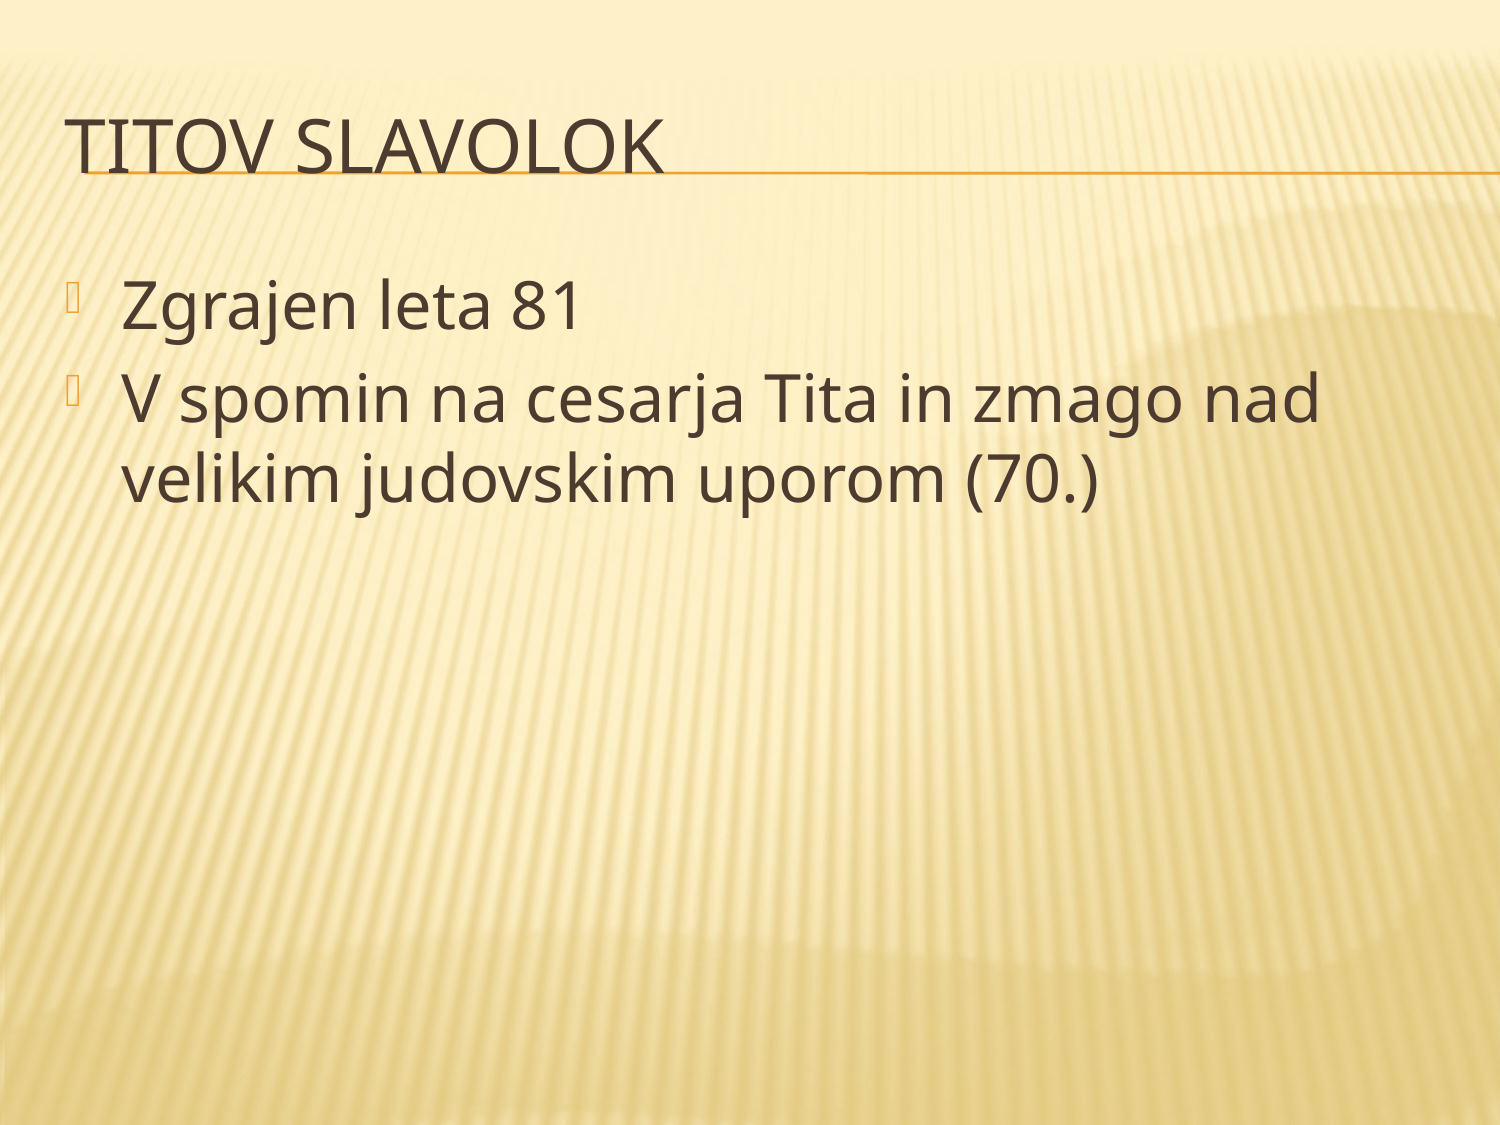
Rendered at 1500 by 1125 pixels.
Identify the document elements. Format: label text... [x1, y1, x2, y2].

title Titov slavolok [50, 75, 1475, 213]
list Zgrajen leta 81 V spomin na cesarja Tita in zmago nad velikim judovskim uporom (70.) [50, 254, 1475, 998]
picture [0, 0, 1500, 1125]
